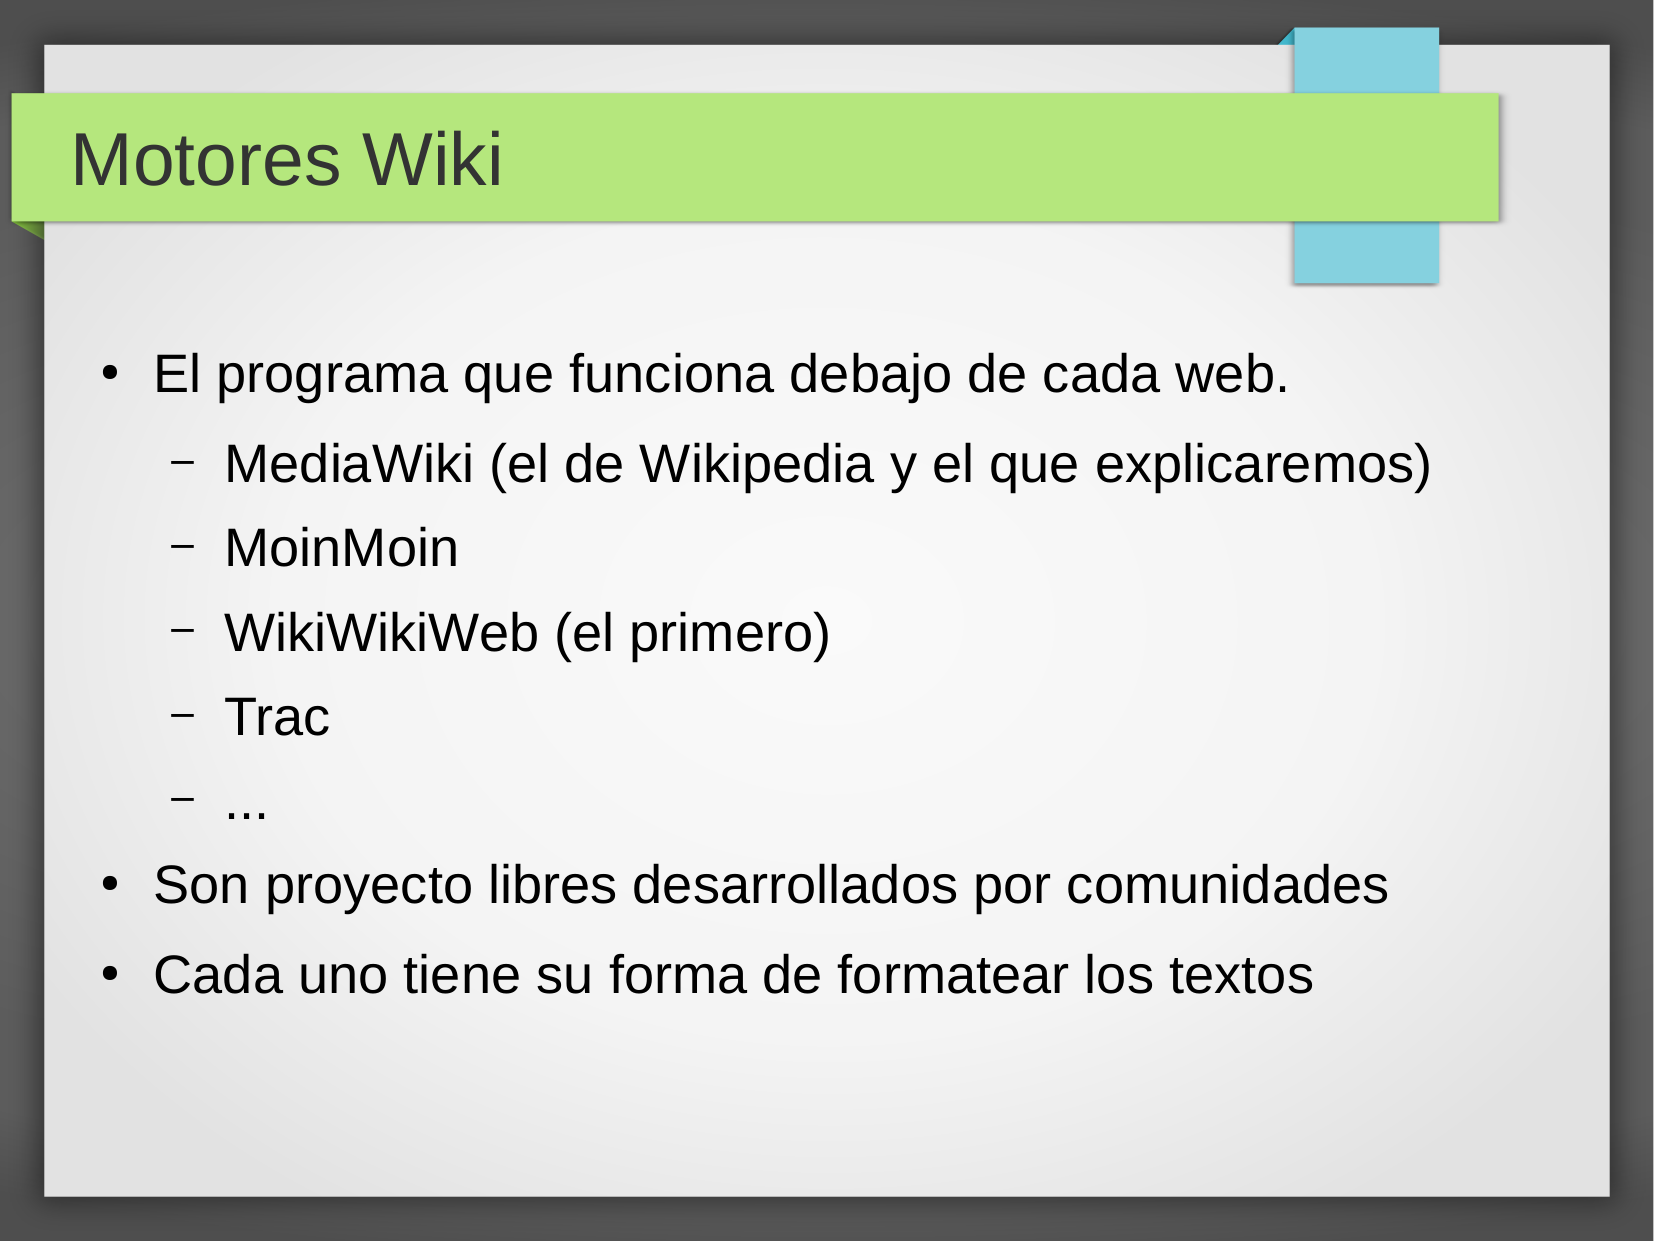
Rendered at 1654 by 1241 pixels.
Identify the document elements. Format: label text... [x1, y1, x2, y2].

list El programa que funciona debajo de cada web. MediaWiki (el de Wikipedia y el que explicaremos) MoinMoin WikiWikiWeb (el primero) Trac ... Son proyecto libres desarrollados por comunidades Cada uno tiene su forma de formatear los textos [82, 343, 1538, 1063]
title Motores Wiki [70, 106, 1229, 213]
picture [0, 0, 1654, 1241]
